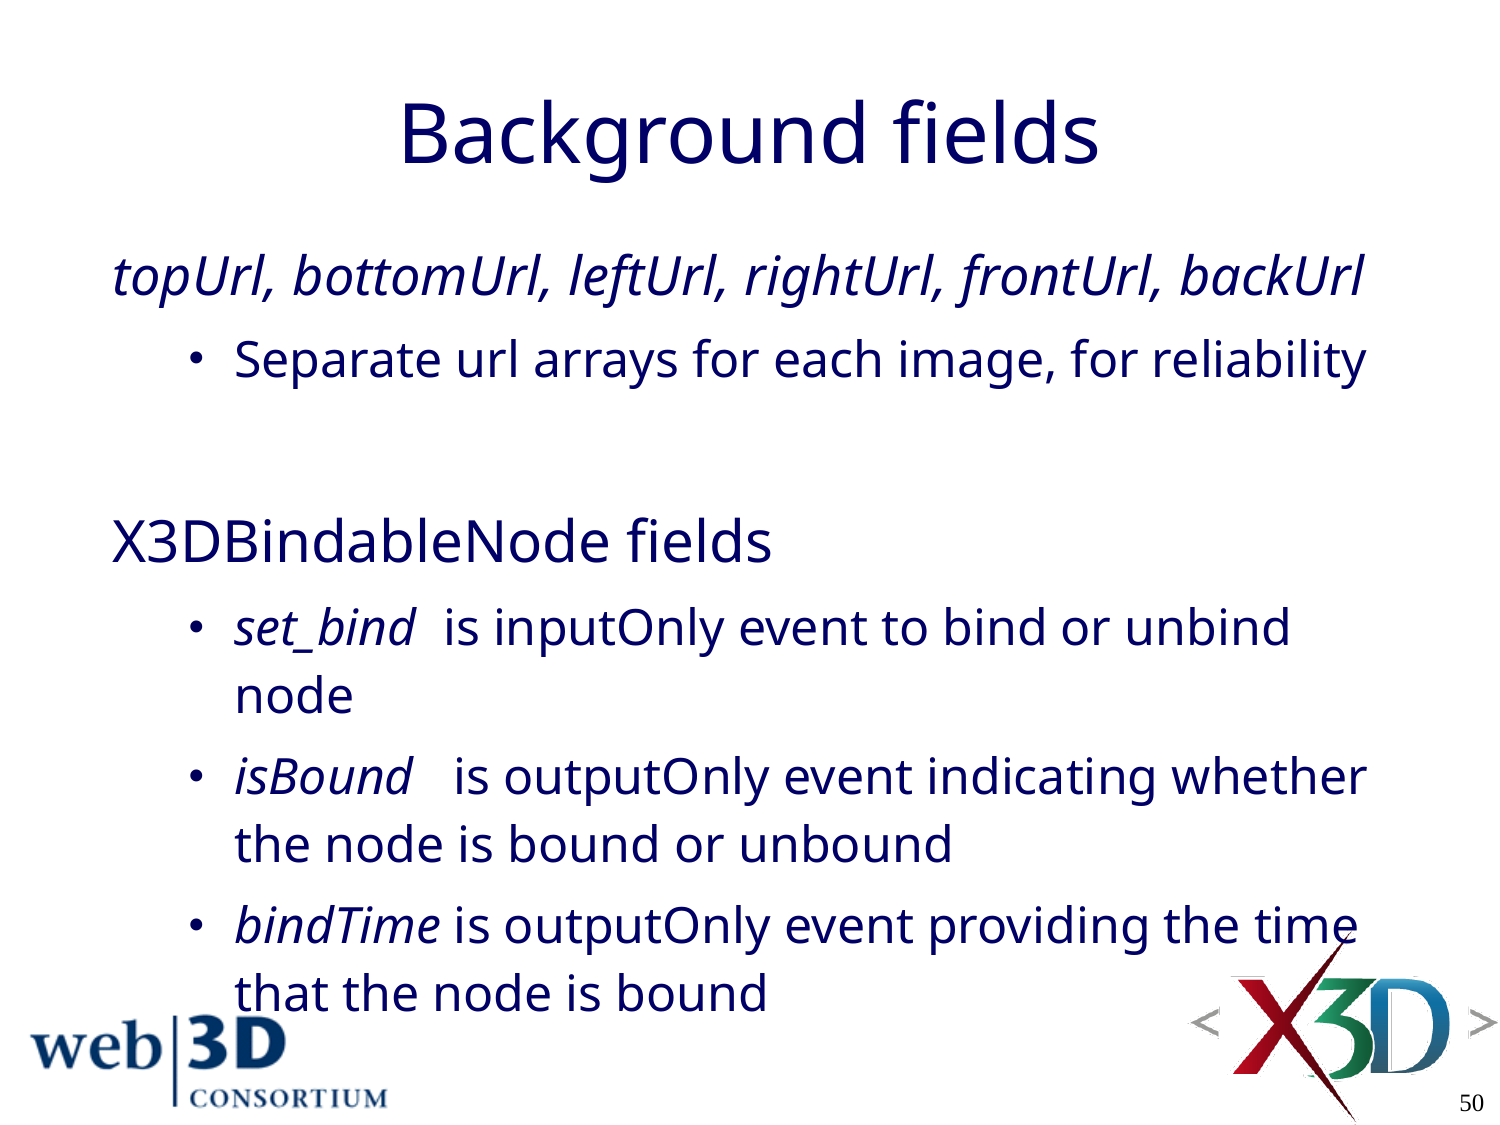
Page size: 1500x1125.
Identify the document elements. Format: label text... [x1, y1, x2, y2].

picture [1187, 926, 1500, 1125]
title Background fields [112, 44, 1388, 218]
picture [398, 998, 413, 1008]
picture [290, 998, 303, 1008]
picture [12, 998, 413, 1118]
list topUrl, bottomUrl, leftUrl, rightUrl, frontUrl, backUrl Separate url arrays for each image, for reliability X3DBindableNode fields set_bind is inputOnly event to bind or unbind node isBound is outputOnly event indicating whether the node is bound or unbound bindTime is outputOnly event providing the time that the node is bound [112, 237, 1388, 986]
